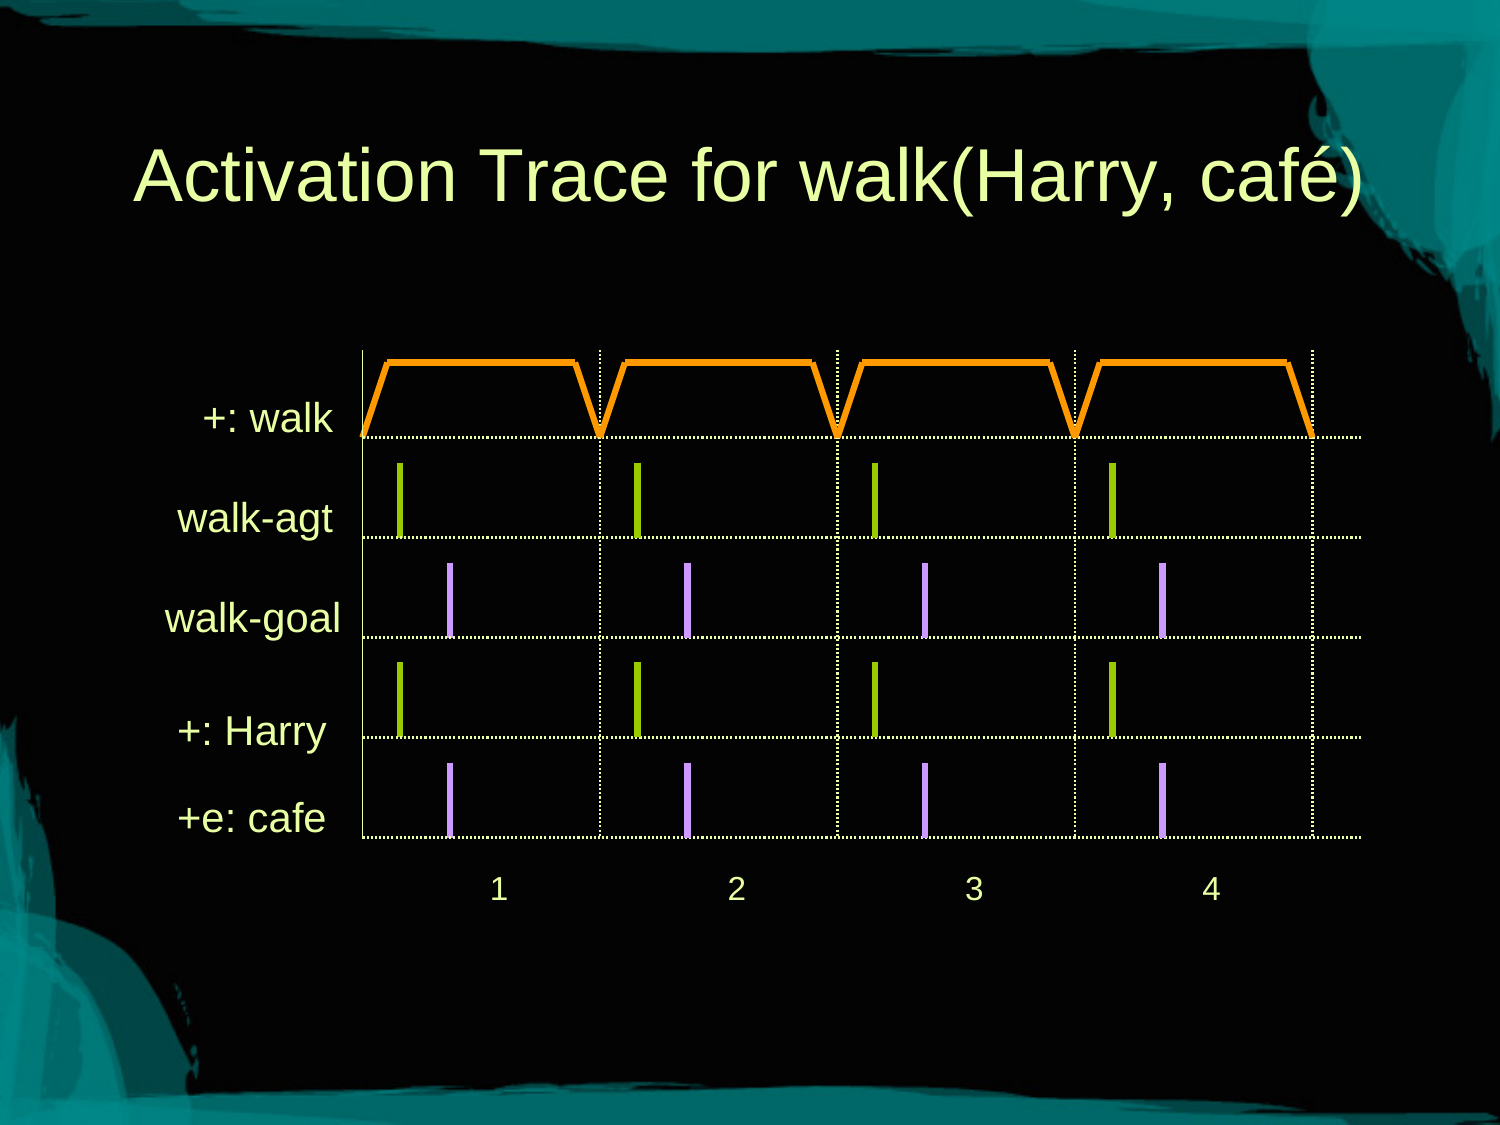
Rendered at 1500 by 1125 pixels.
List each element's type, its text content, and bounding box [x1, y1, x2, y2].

text_box walk-goal [150, 587, 357, 650]
text_box 1 [475, 862, 524, 915]
text_box +e: cafe [162, 787, 342, 850]
title Activation Trace for walk(Harry, café) [112, 87, 1388, 263]
text_box +: Harry [162, 699, 342, 762]
text_box 4 [1187, 862, 1236, 915]
text_box 2 [712, 862, 761, 915]
picture [0, 0, 1500, 1125]
text_box 3 [950, 862, 999, 915]
text_box walk-agt [162, 487, 348, 550]
text_box +: walk [187, 387, 349, 450]
